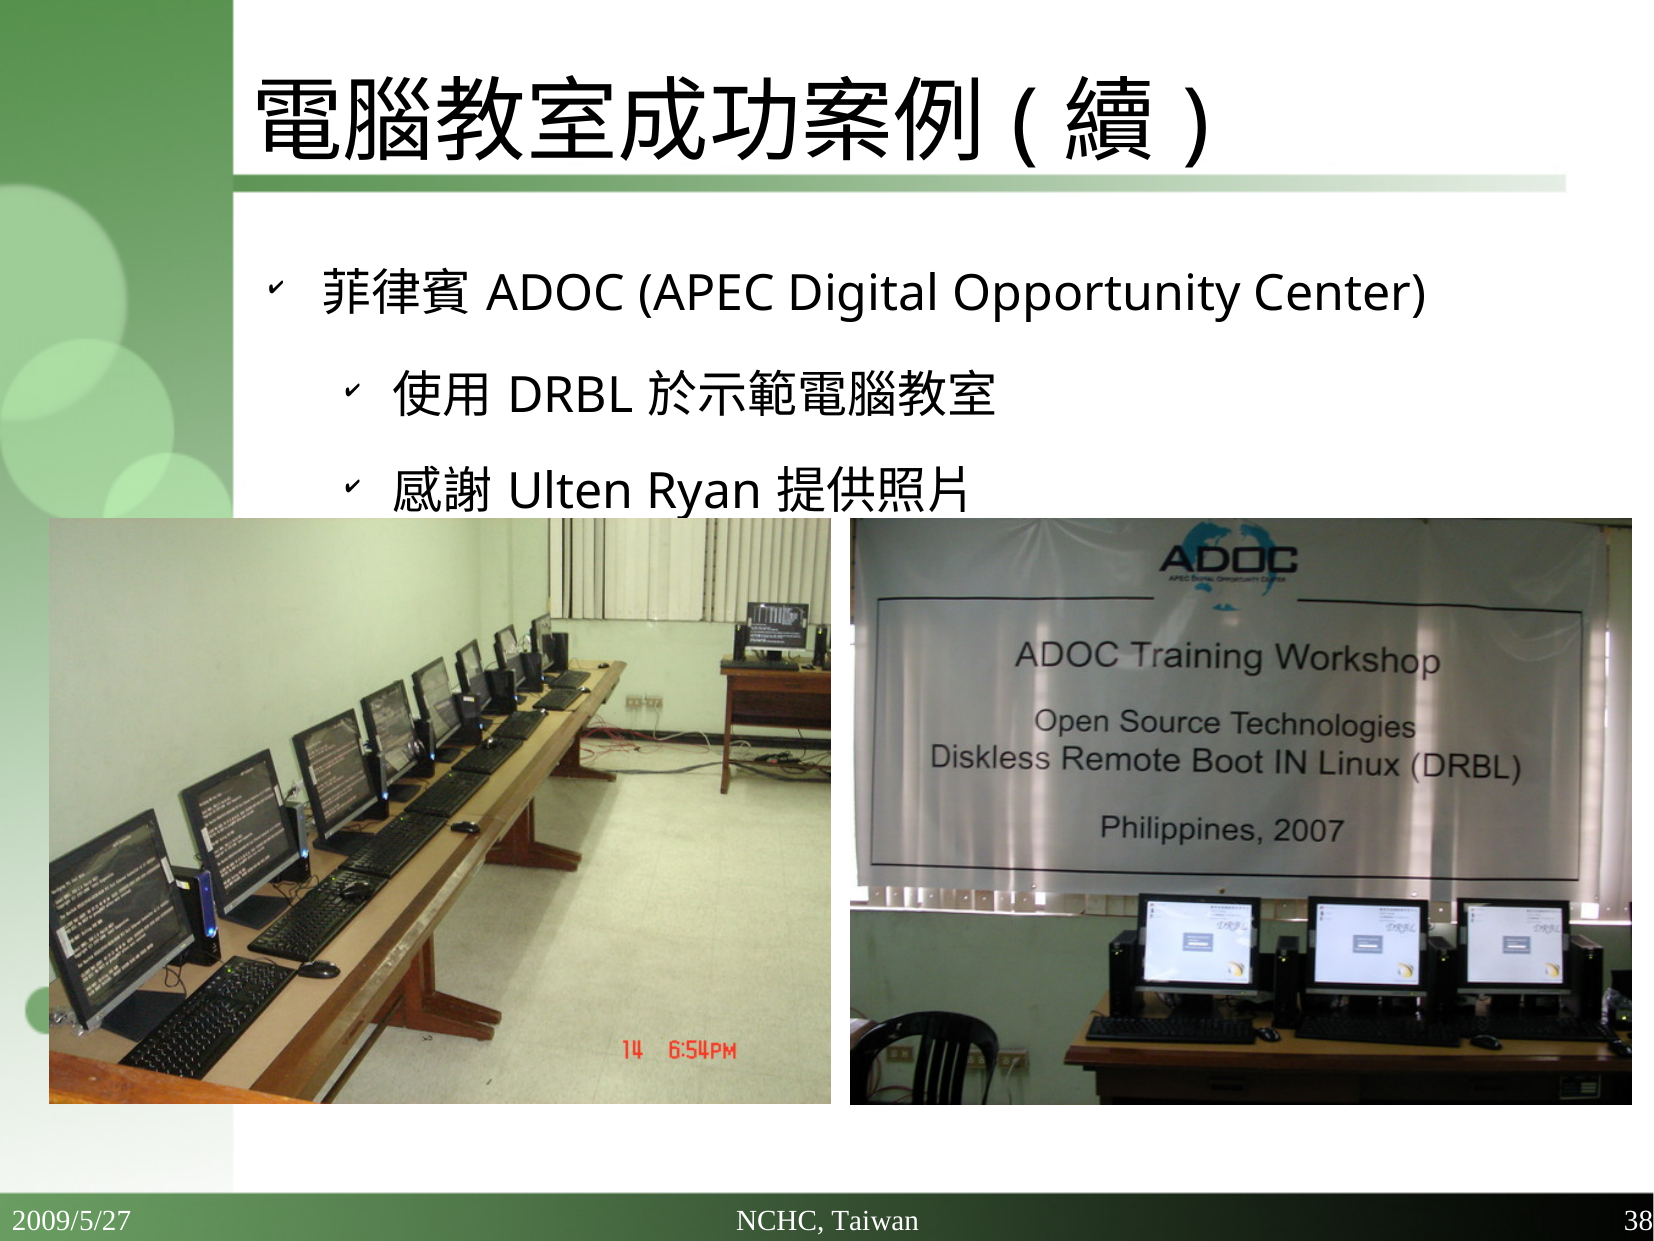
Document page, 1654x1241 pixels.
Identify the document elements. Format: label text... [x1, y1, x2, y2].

picture [0, 0, 1654, 1241]
title 電腦教室成功案例(續) [236, 41, 1595, 185]
list 菲律賓ADOC (APEC Digital Opportunity Center) 使用DRBL於示範電腦教室 感謝Ulten Ryan提供照片 [236, 244, 1595, 931]
